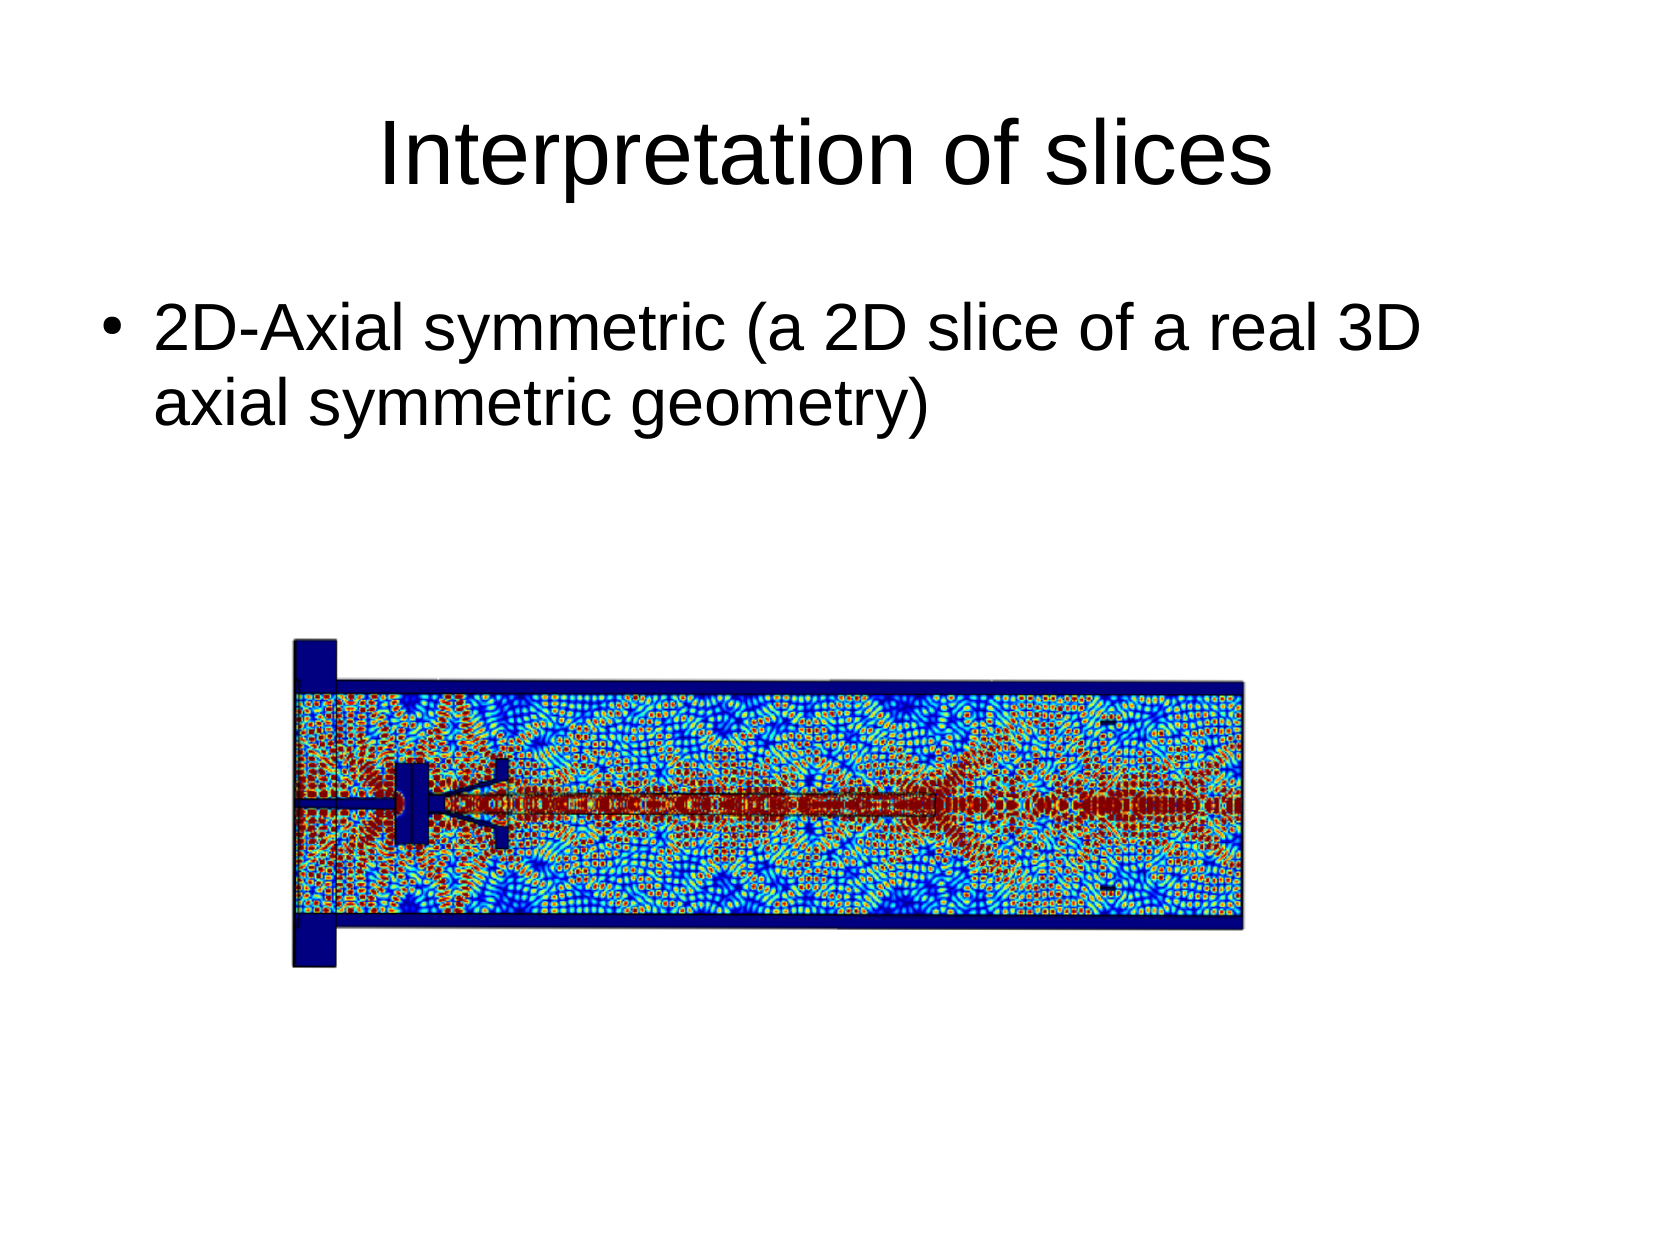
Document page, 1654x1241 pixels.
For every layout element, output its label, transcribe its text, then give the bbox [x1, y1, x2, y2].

title Interpretation of slices [82, 49, 1571, 257]
picture [240, 465, 1317, 1137]
list 2D-Axial symmetric (a 2D slice of a real 3D axial symmetric geometry) [82, 290, 1571, 496]
